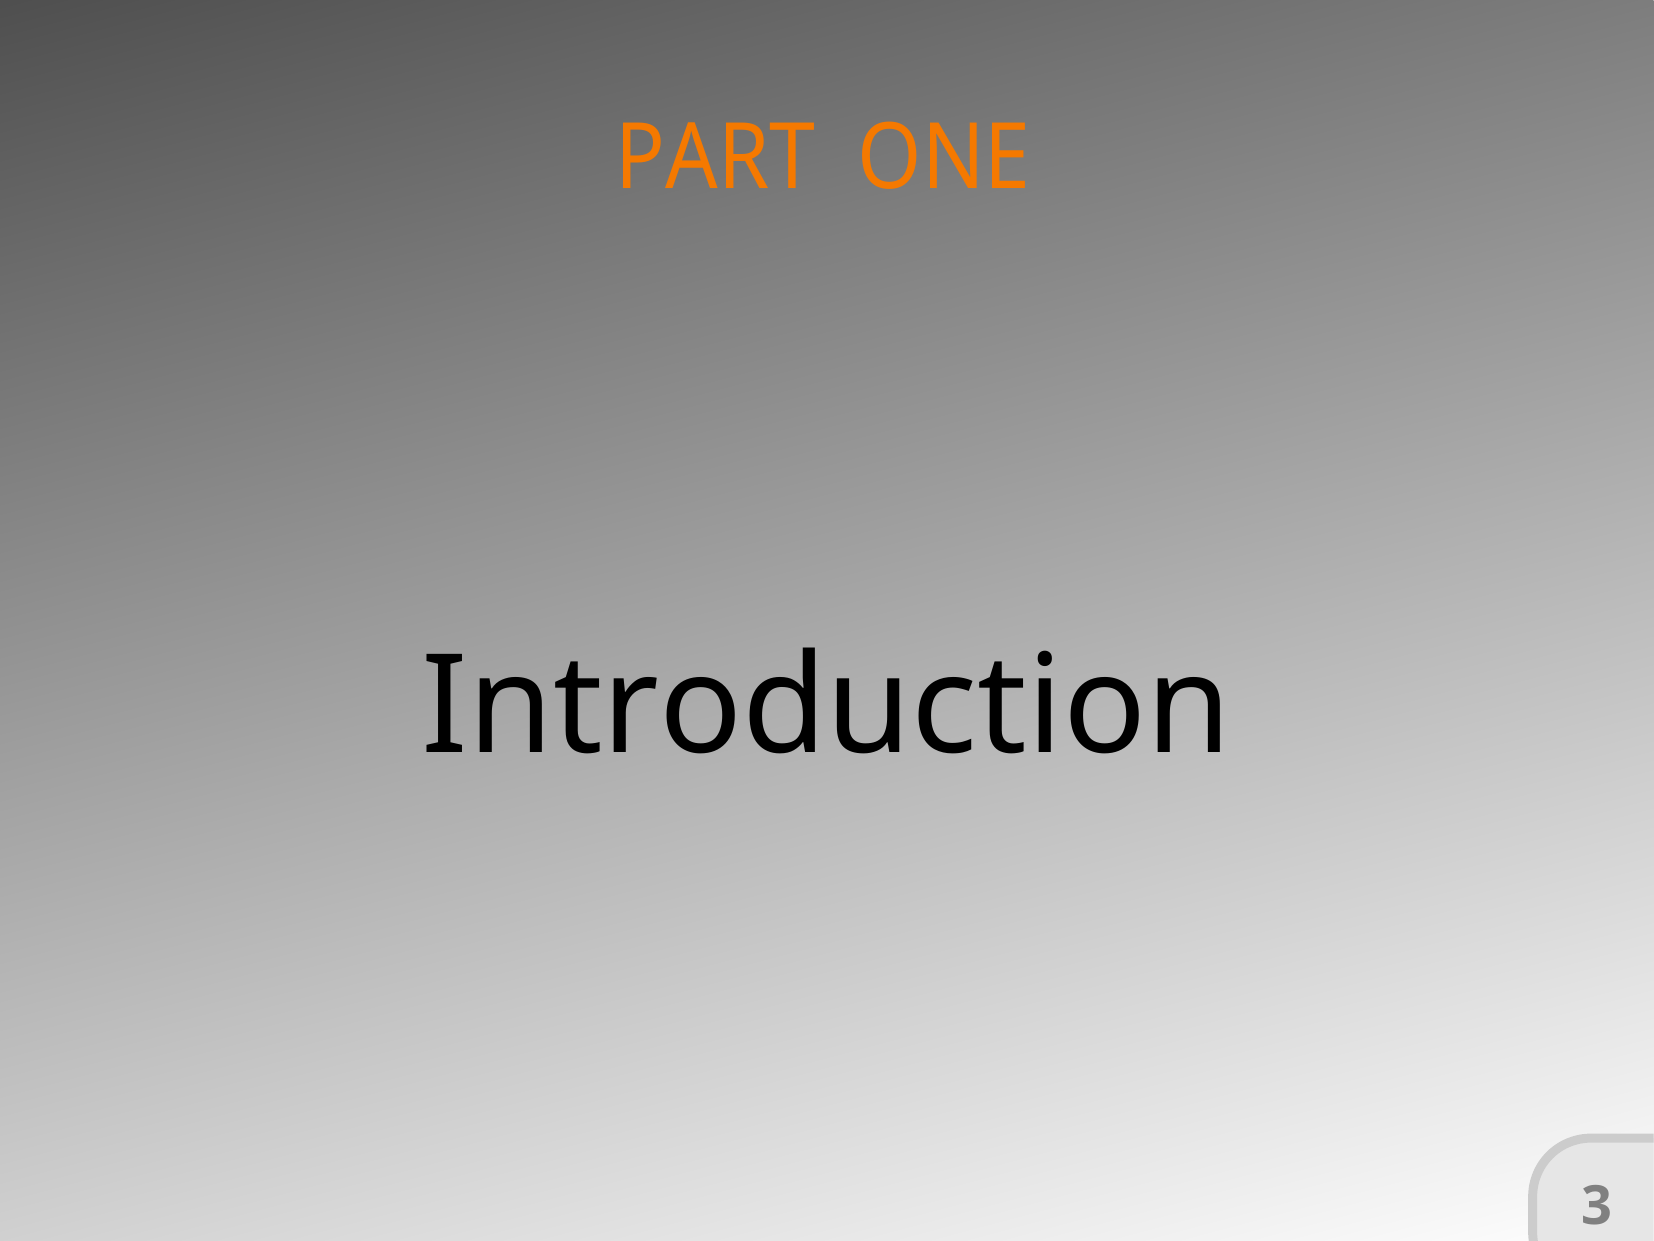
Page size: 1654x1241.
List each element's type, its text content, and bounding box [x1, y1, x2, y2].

title PART ONE [18, 49, 1629, 257]
subtitle Introduction [82, 290, 1571, 1109]
